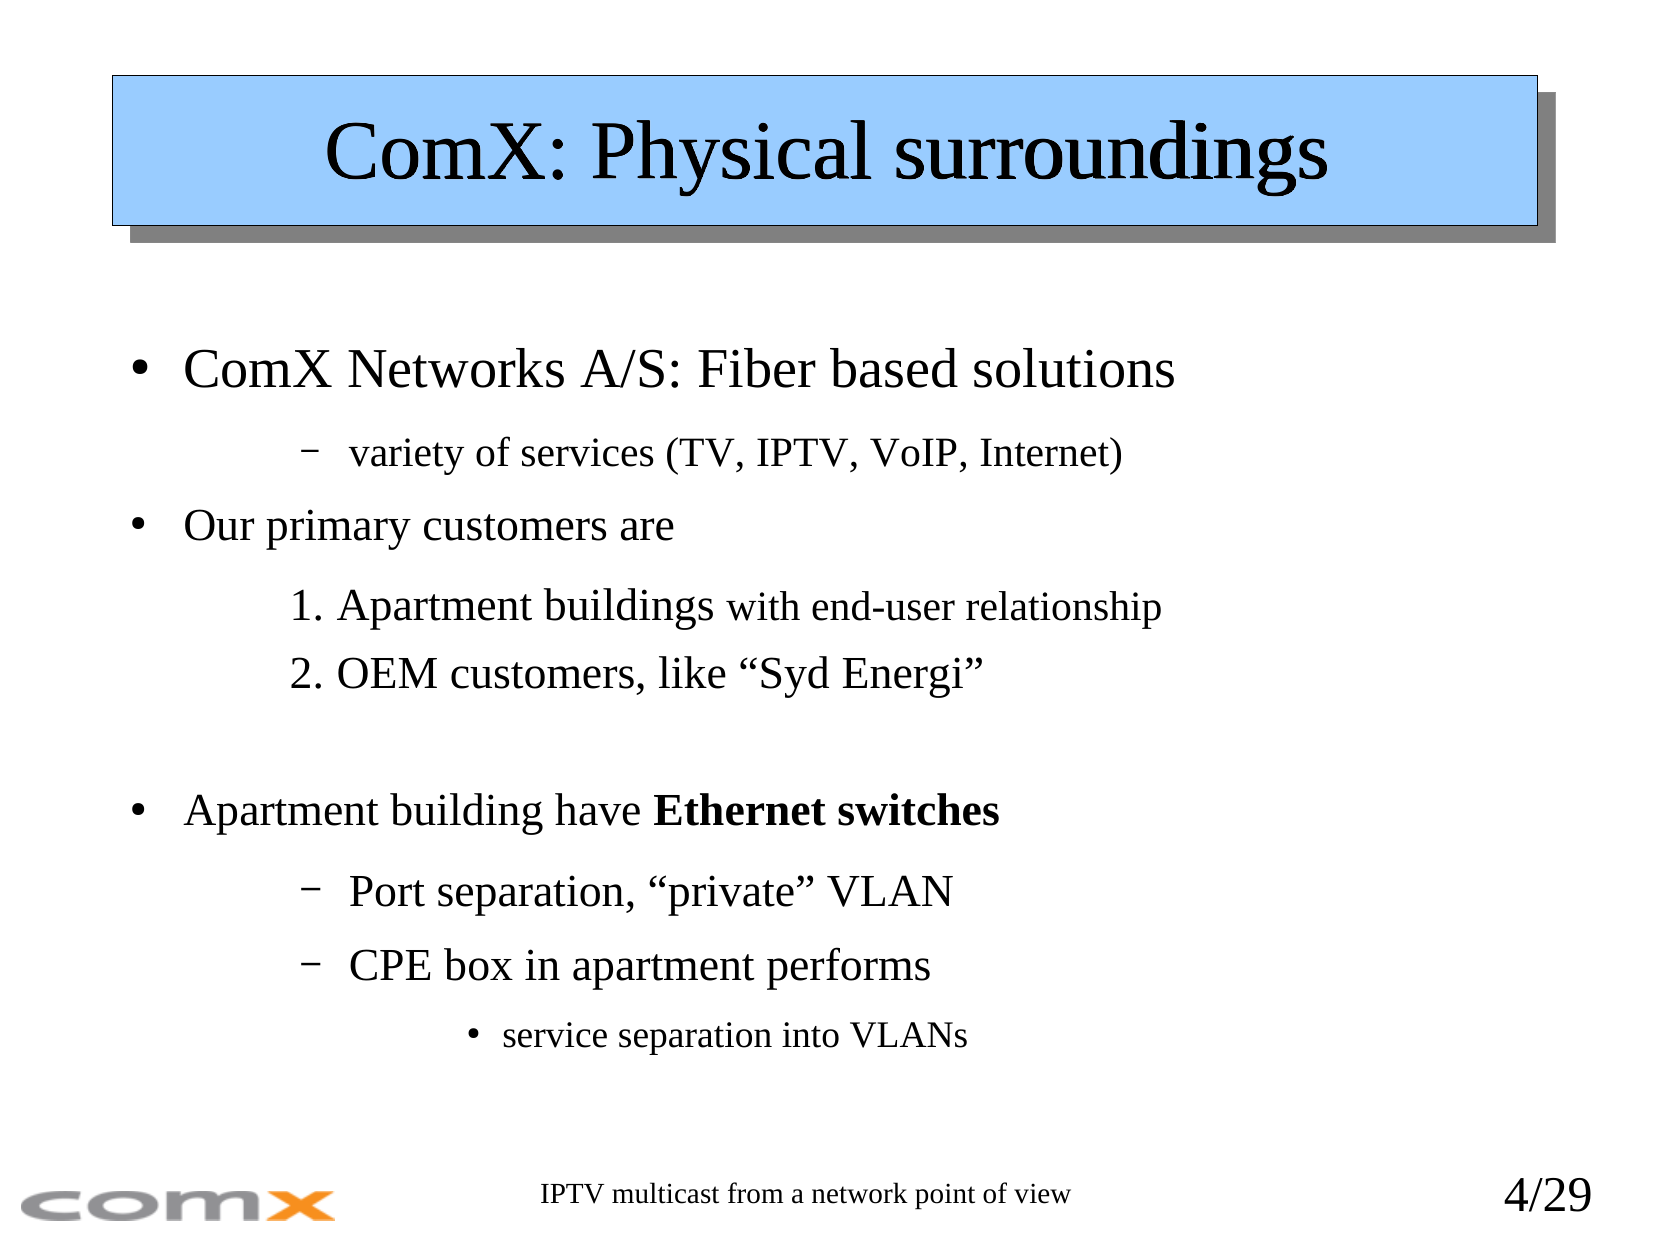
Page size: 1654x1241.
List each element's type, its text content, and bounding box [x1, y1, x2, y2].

title ComX: Physical surroundings [116, 75, 1538, 226]
list ComX Networks A/S: Fiber based solutions variety of services (TV, IPTV, VoIP, Internet) Our primary customers are Apartment buildings with end-user relationship OEM customers, like “Syd Energi” Apartment building have Ethernet switches Port separation, “private” VLAN CPE box in apartment performs service separation into VLANs [112, 337, 1538, 1126]
picture [21, 1191, 335, 1221]
